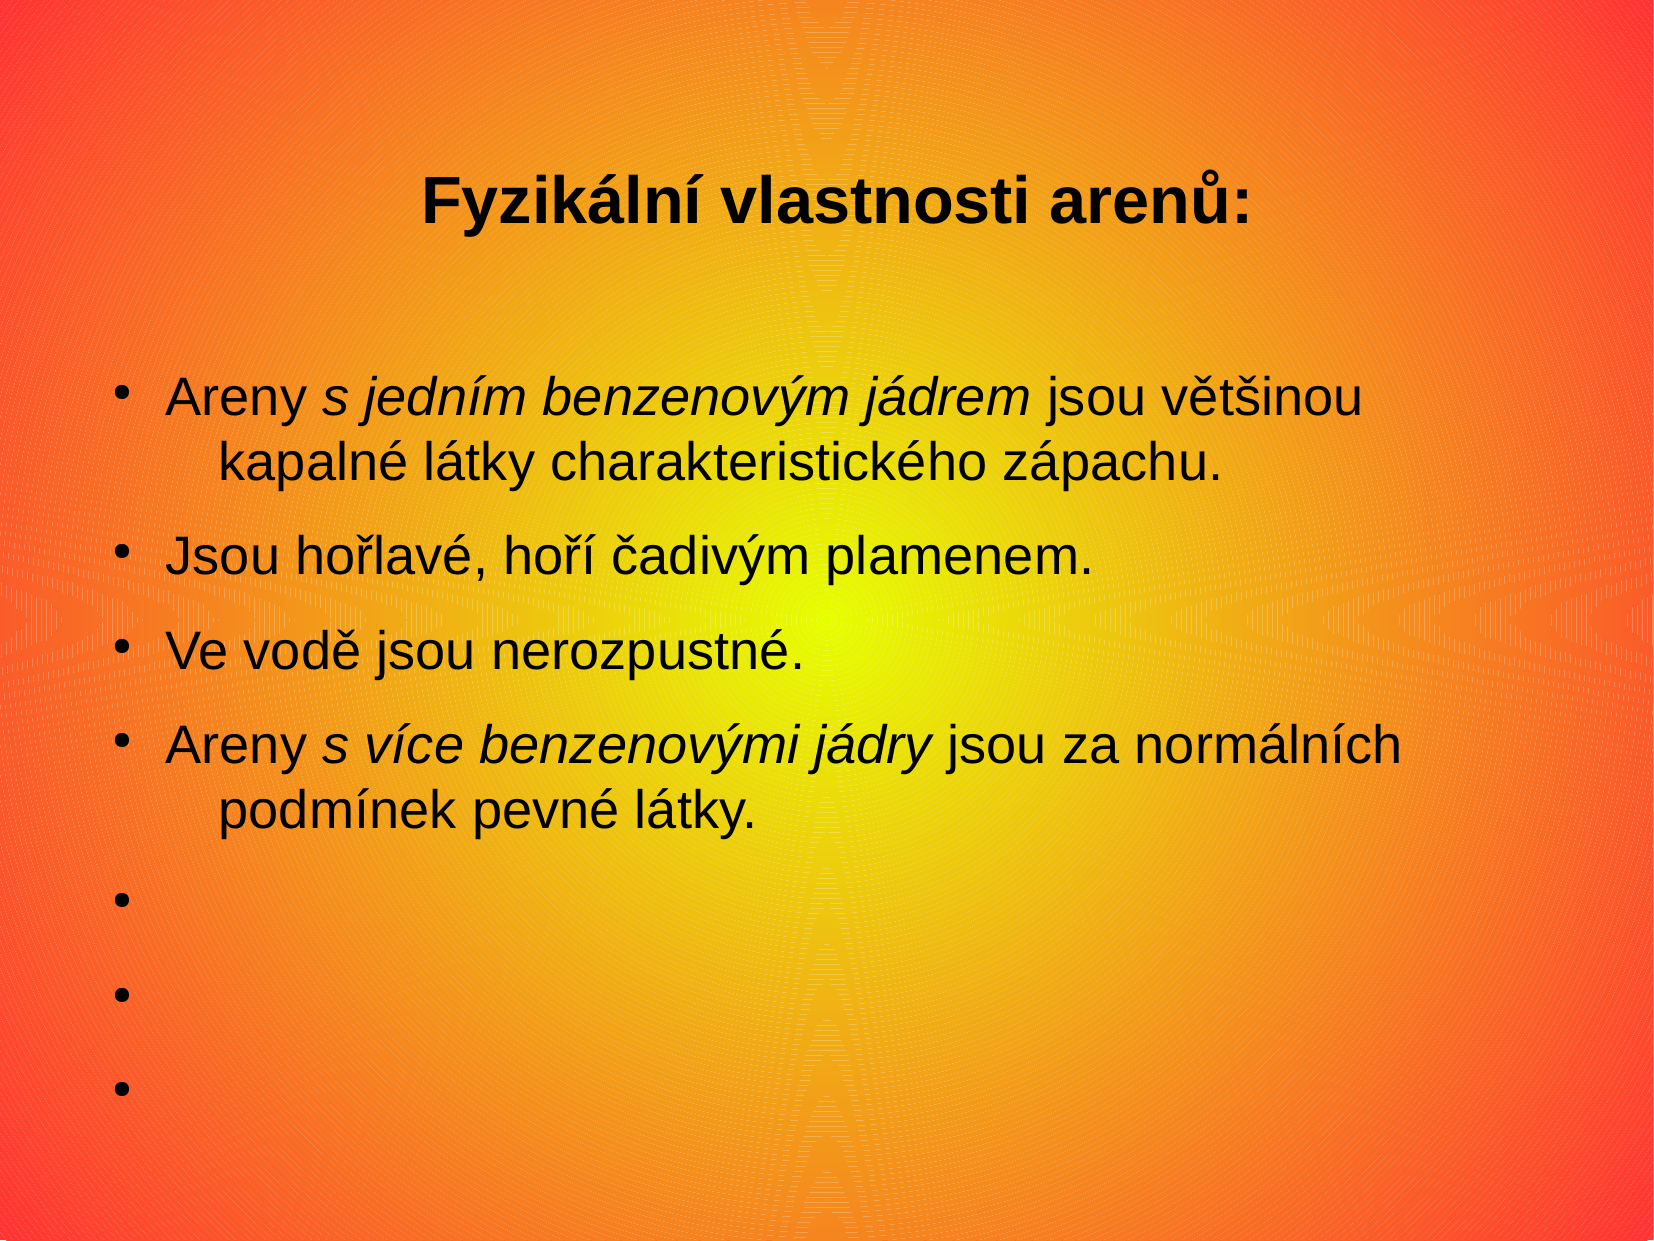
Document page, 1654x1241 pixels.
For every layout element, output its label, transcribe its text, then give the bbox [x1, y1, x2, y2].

list Fyzikální vlastnosti arenů: Areny s jedním benzenovým jádrem jsou většinou kapalné látky charakteristického zápachu. Jsou hořlavé, hoří čadivým plamenem. Ve vodě jsou nerozpustné. Areny s více benzenovými jádry jsou za normálních podmínek pevné látky. [76, 156, 1565, 1073]
